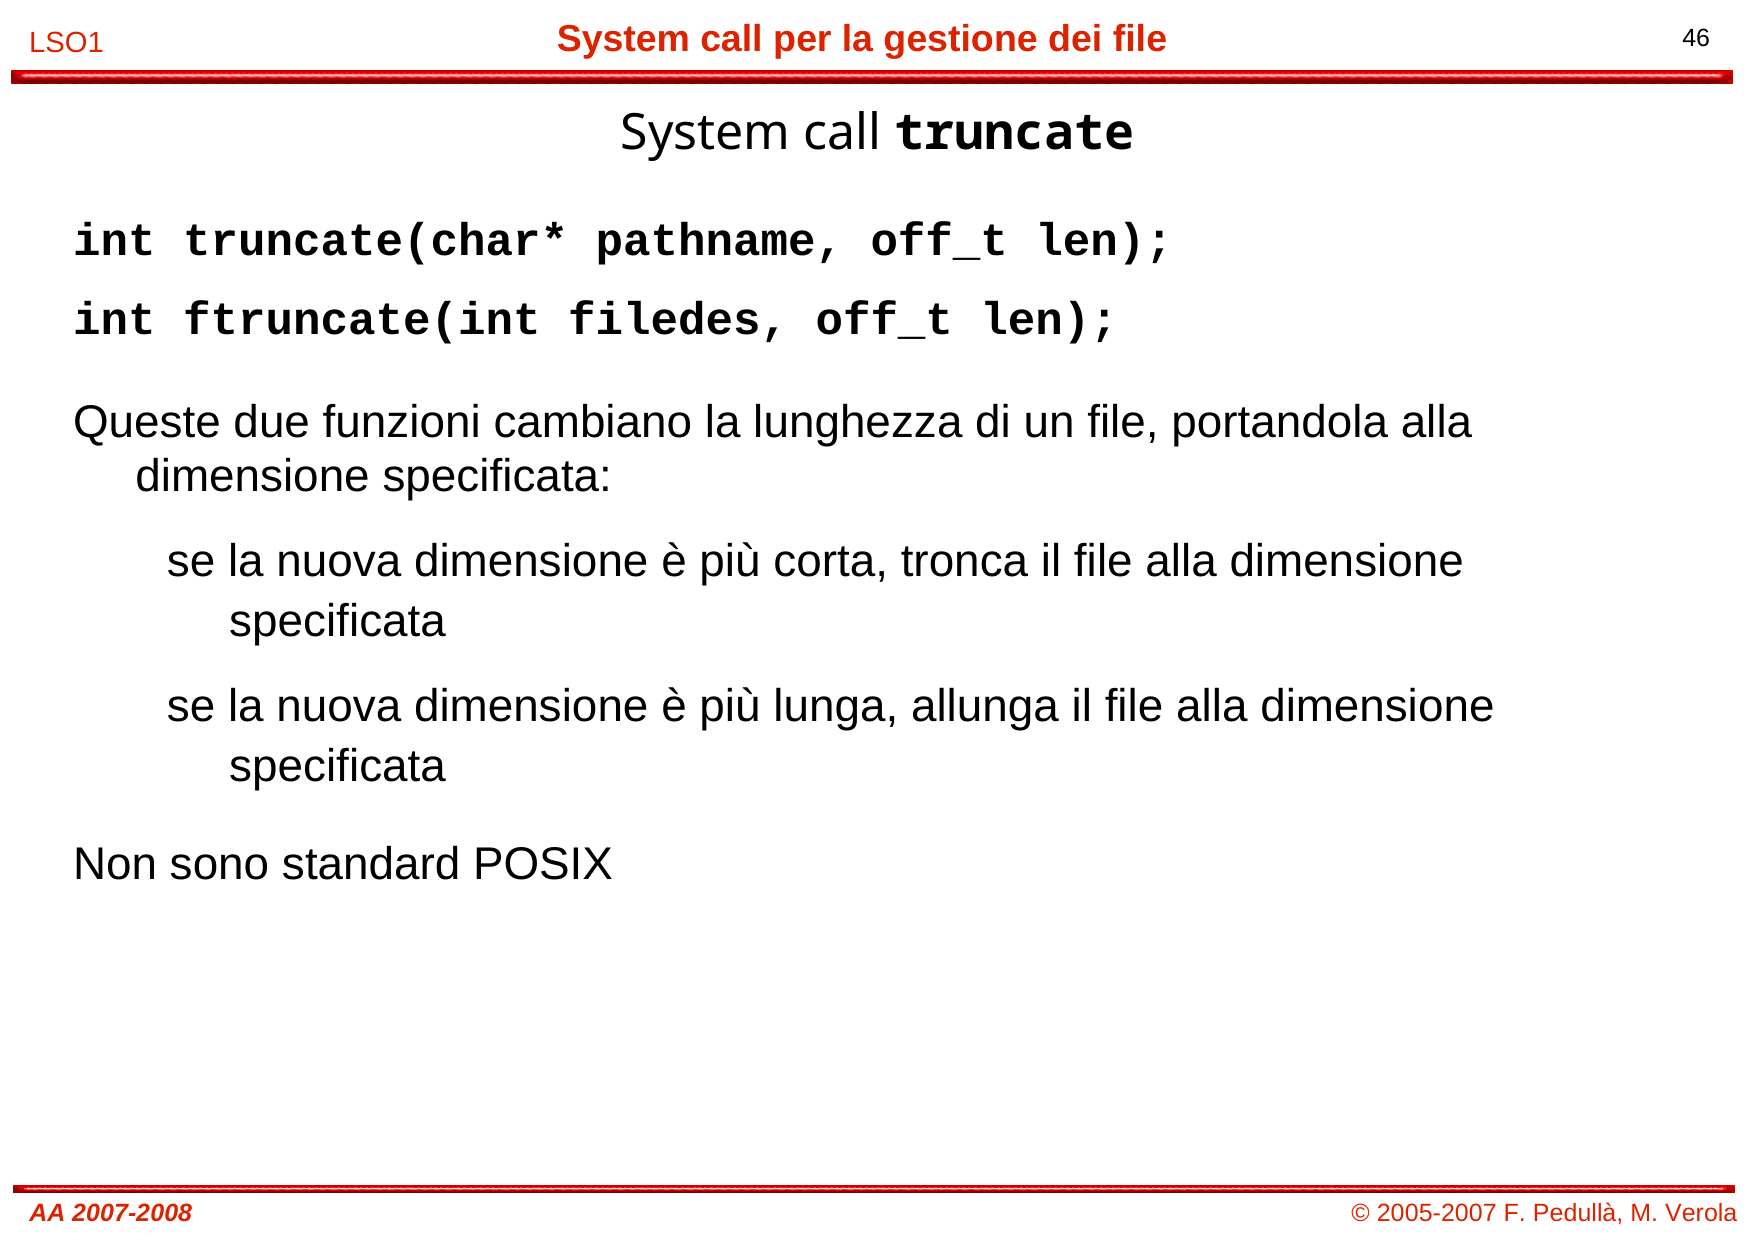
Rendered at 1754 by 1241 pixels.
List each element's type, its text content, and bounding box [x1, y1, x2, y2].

list int truncate(char* pathname, off_t len); int ftruncate(int filedes, off_t len); Queste due funzioni cambiano la lunghezza di un file, portandola alla dimensione specificata: se la nuova dimensione è più corta, tronca il file alla dimensione specificata se la nuova dimensione è più lunga, allunga il file alla dimensione specificata Non sono standard POSIX [58, 206, 1696, 1013]
title System call truncate [487, 84, 1268, 180]
picture [11, 70, 1733, 84]
picture [13, 1185, 1735, 1193]
